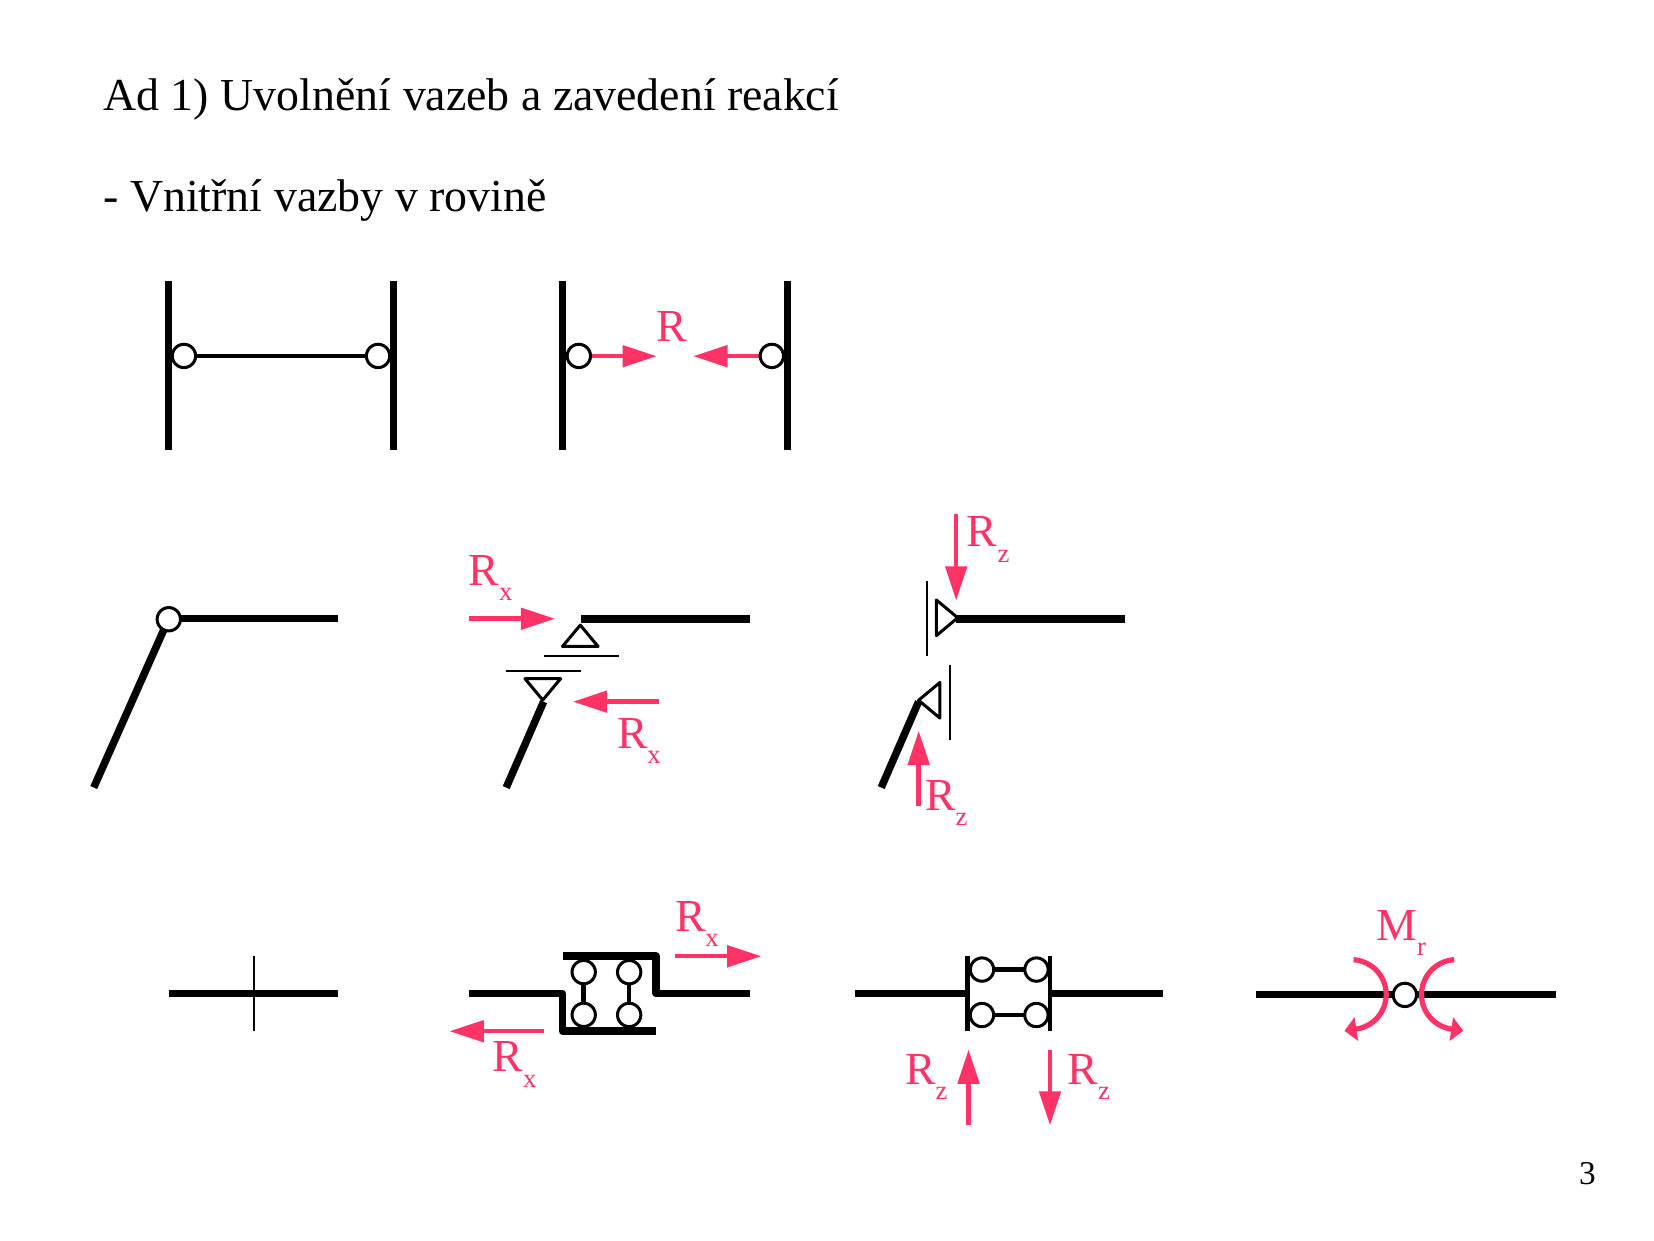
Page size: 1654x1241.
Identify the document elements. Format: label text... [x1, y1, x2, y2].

text_box [1418, 957, 1464, 1041]
text_box [760, 344, 784, 368]
text_box [1024, 957, 1048, 982]
text_box [970, 957, 994, 982]
text_box Rx [492, 1031, 550, 1097]
text_box [157, 607, 181, 631]
text_box Ad 1) Uvolnění vazeb a zavedení reakcí - Vnitřní vazby v rovině [88, 61, 855, 230]
text_box [918, 682, 940, 719]
text_box R [656, 300, 713, 357]
text_box Rx [468, 544, 526, 610]
text_box Rz [905, 1043, 962, 1110]
text_box Rz [966, 506, 1024, 572]
text_box [366, 344, 390, 368]
text_box [617, 960, 641, 984]
text_box [524, 678, 561, 701]
text_box [572, 960, 596, 984]
text_box [172, 344, 196, 368]
text_box Rz [925, 769, 982, 836]
text_box Rx [674, 891, 732, 957]
text_box Rx [617, 707, 674, 774]
text_box Mr [1376, 900, 1433, 966]
text_box [567, 344, 591, 368]
text_box [1024, 1003, 1048, 1027]
text_box [970, 1003, 994, 1027]
text_box [1344, 957, 1389, 1041]
text_box [617, 1003, 641, 1027]
text_box Rz [1067, 1043, 1124, 1109]
text_box [572, 1003, 596, 1027]
text_box [1393, 983, 1417, 1007]
text_box [936, 599, 958, 636]
text_box [562, 625, 599, 647]
